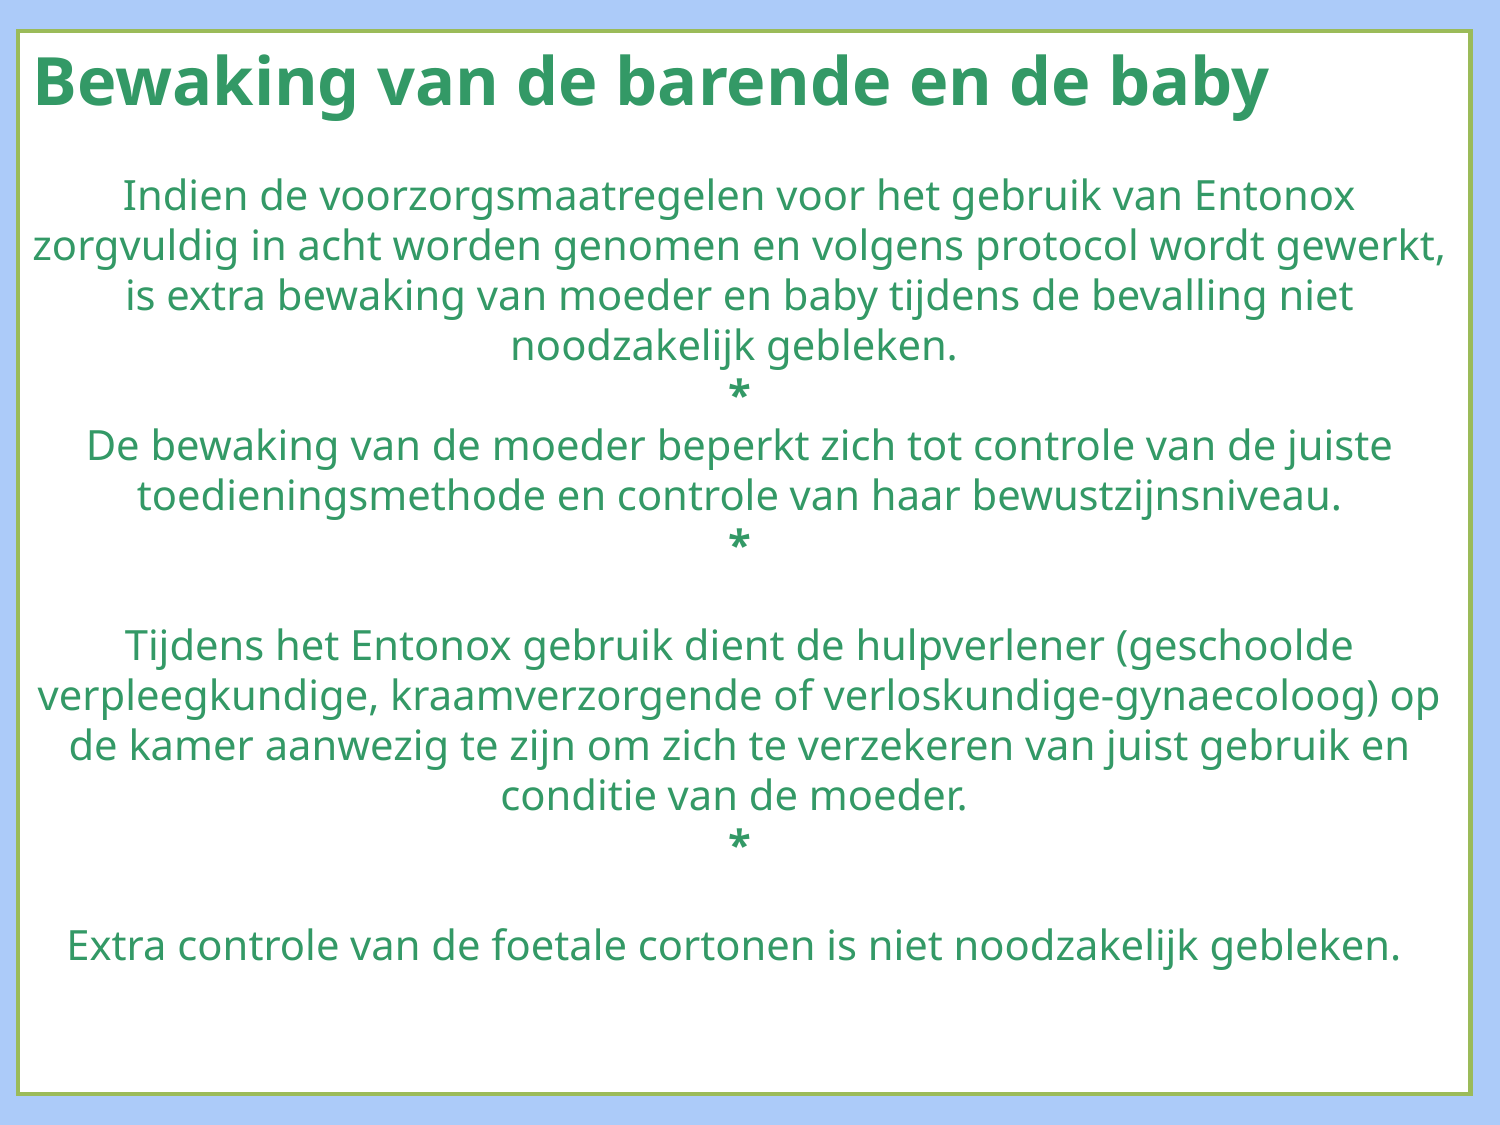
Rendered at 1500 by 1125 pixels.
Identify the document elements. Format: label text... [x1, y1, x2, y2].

text_box Bewaking van de barende en de baby Indien de voorzorgsmaatregelen voor het gebruik van Entonox zorgvuldig in acht worden genomen en volgens protocol wordt gewerkt, is extra bewaking van moeder en baby tijdens de bevalling niet noodzakelijk gebleken. * De bewaking van de moeder beperkt zich tot controle van de juiste toedieningsmethode en controle van haar bewustzijnsniveau. * Tijdens het Entonox gebruik dient de hulpverlener (geschoolde verpleegkundige, kraamverzorgende of verloskundige-gynaecoloog) op de kamer aanwezig te zijn om zich te verzekeren van juist gebruik en conditie van de moeder. * Extra controle van de foetale cortonen is niet noodzakelijk gebleken. [18, 31, 1471, 1094]
